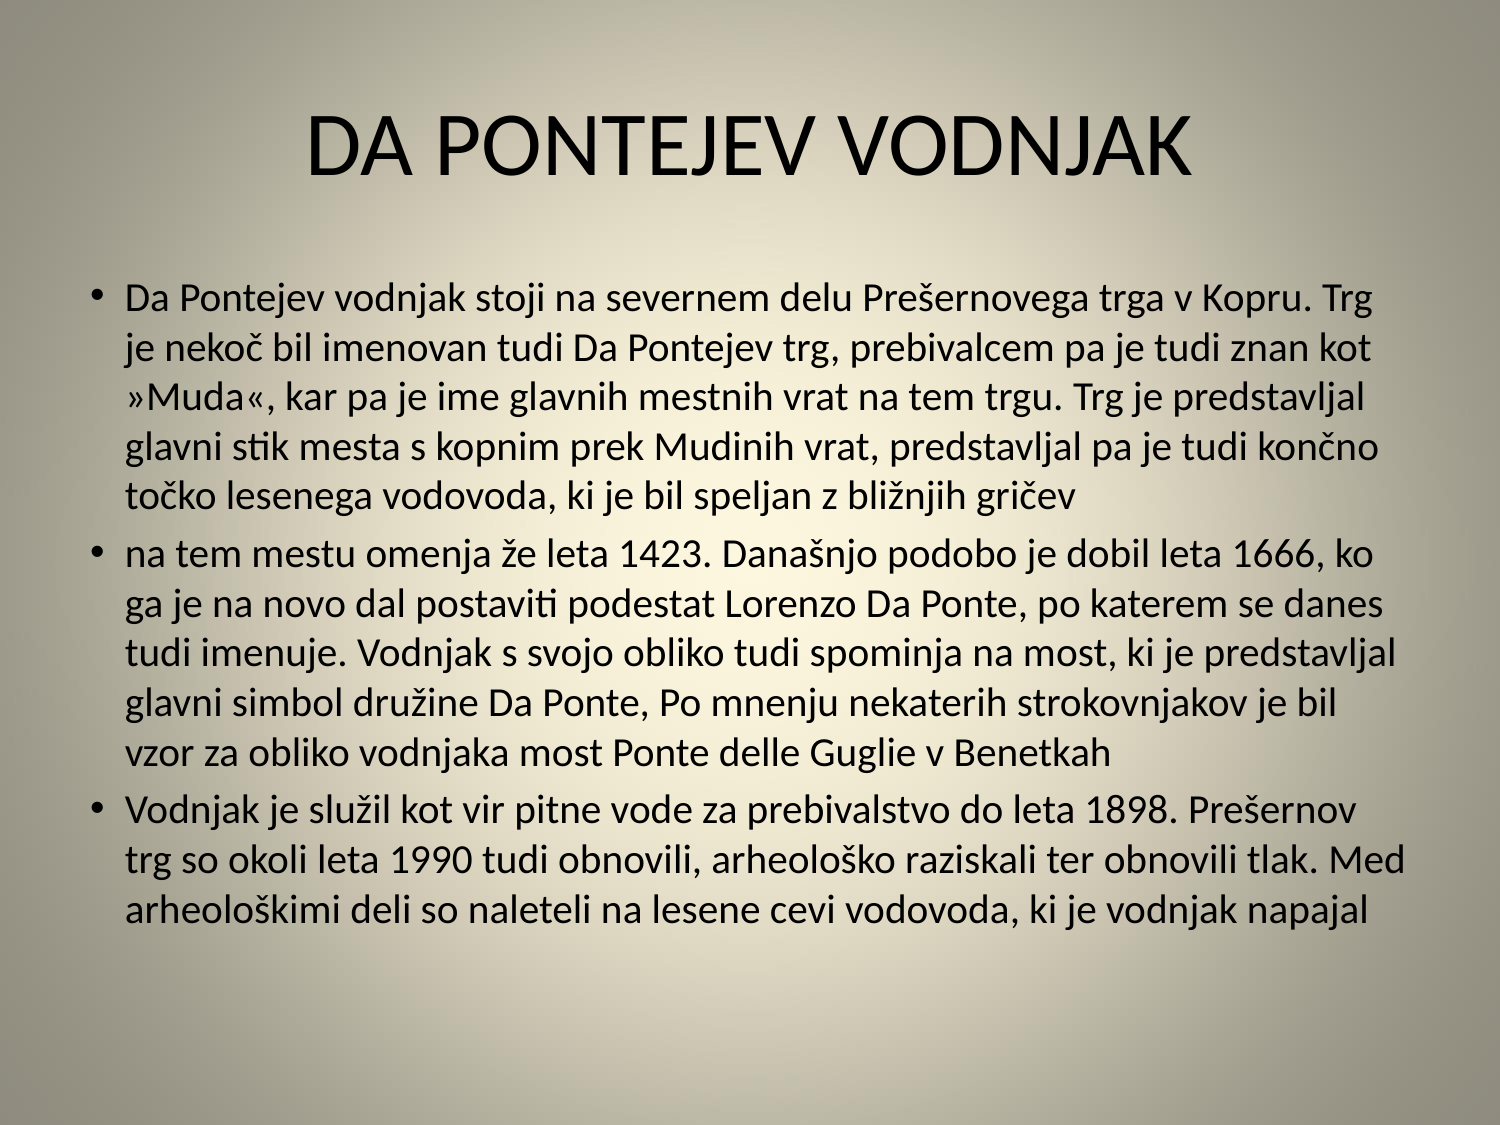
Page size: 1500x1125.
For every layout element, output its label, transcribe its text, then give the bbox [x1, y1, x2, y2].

picture [0, 0, 1500, 1125]
list Da Pontejev vodnjak stoji na severnem delu Prešernovega trga v Kopru. Trg je nekoč bil imenovan tudi Da Pontejev trg, prebivalcem pa je tudi znan kot »Muda«, kar pa je ime glavnih mestnih vrat na tem trgu. Trg je predstavljal glavni stik mesta s kopnim prek Mudinih vrat, predstavljal pa je tudi končno točko lesenega vodovoda, ki je bil speljan z bližnjih gričev na tem mestu omenja že leta 1423. Današnjo podobo je dobil leta 1666, ko ga je na novo dal postaviti podestat Lorenzo Da Ponte, po katerem se danes tudi imenuje. Vodnjak s svojo obliko tudi spominja na most, ki je predstavljal glavni simbol družine Da Ponte, Po mnenju nekaterih strokovnjakov je bil vzor za obliko vodnjaka most Ponte delle Guglie v Benetkah Vodnjak je služil kot vir pitne vode za prebivalstvo do leta 1898. Prešernov trg so okoli leta 1990 tudi obnovili, arheološko raziskali ter obnovili tlak. Med arheološkimi deli so naleteli na lesene cevi vodovoda, ki je vodnjak napajal [75, 262, 1425, 1005]
title DA PONTEJEV VODNJAK [75, 45, 1425, 233]
